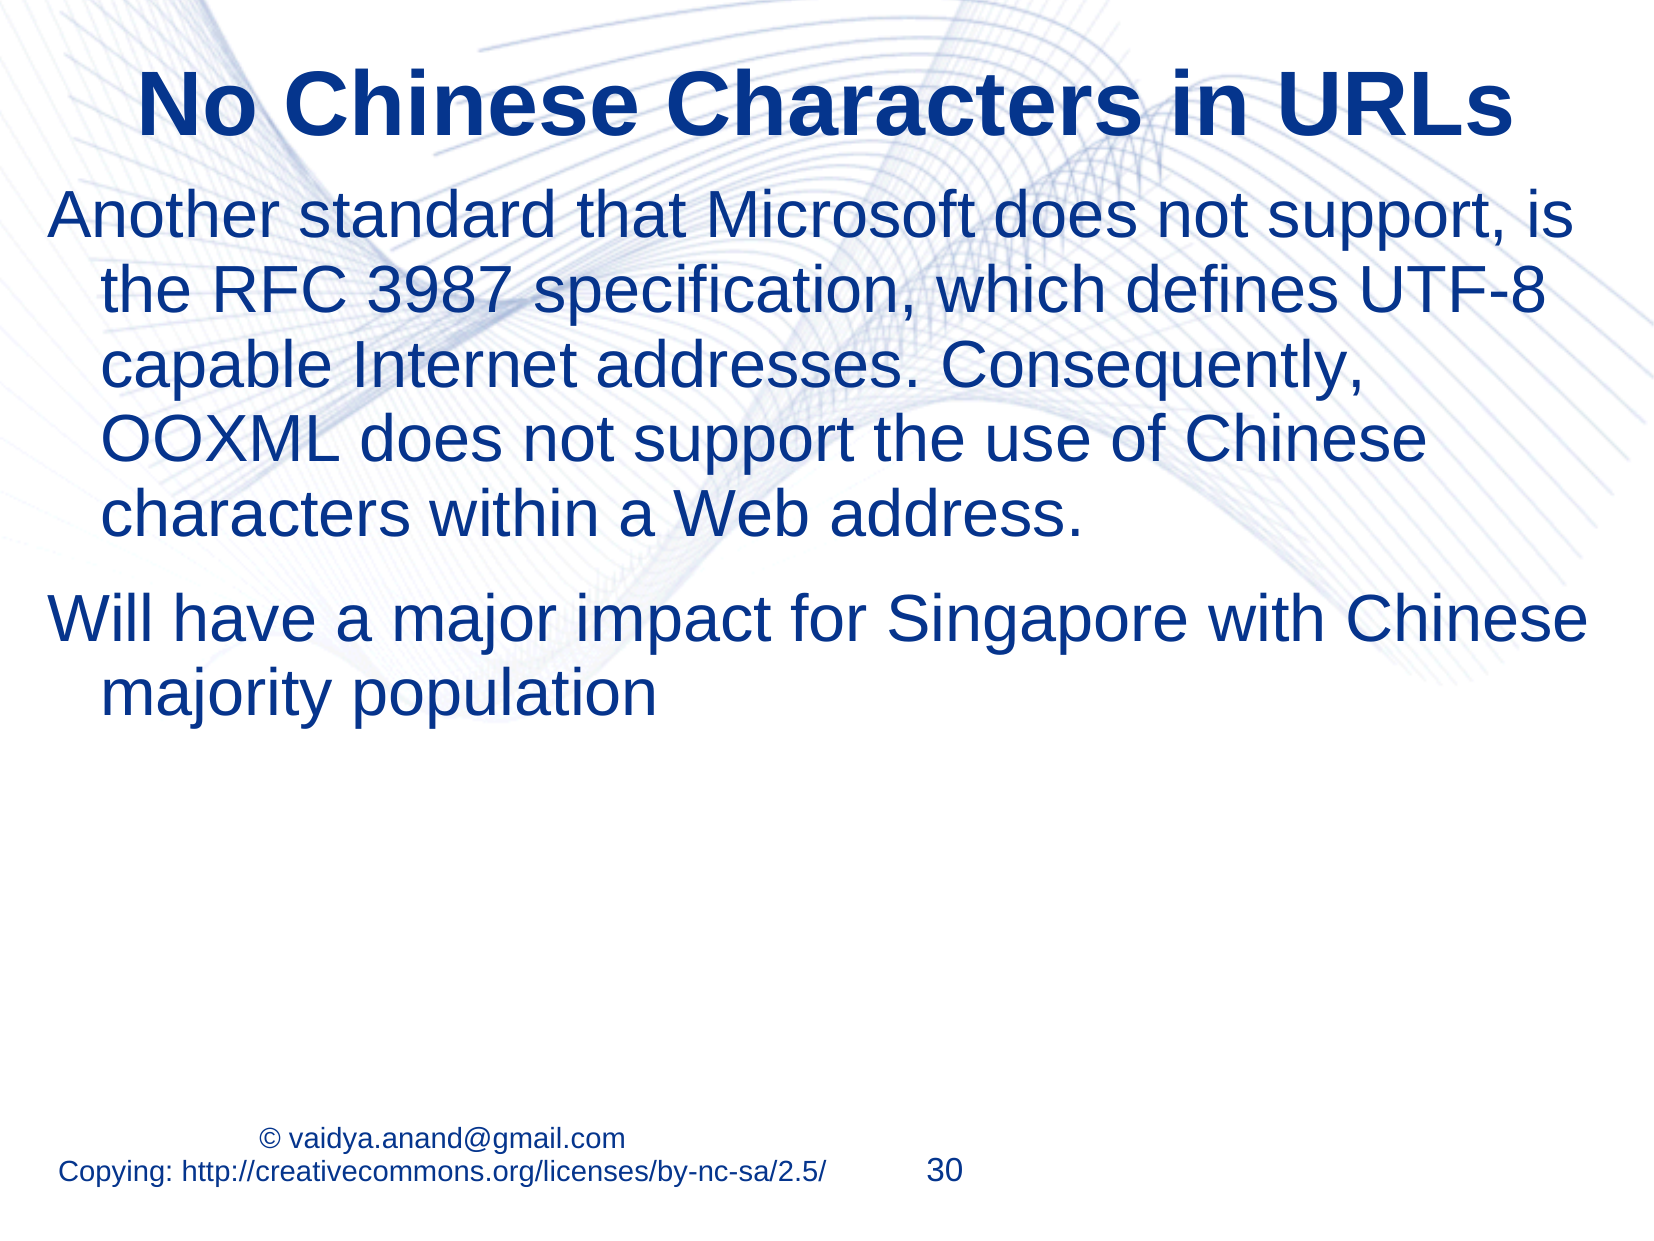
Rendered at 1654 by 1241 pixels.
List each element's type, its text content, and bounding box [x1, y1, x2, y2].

picture [0, 0, 1654, 1241]
list Another standard that Microsoft does not support, is the RFC 3987 specification, which defines UTF-8 capable Internet addresses. Consequently, OOXML does not support the use of Chinese characters within a Web address. Will have a major impact for Singapore with Chinese majority population [29, 177, 1625, 1108]
title No Chinese Characters in URLs [29, 36, 1625, 170]
